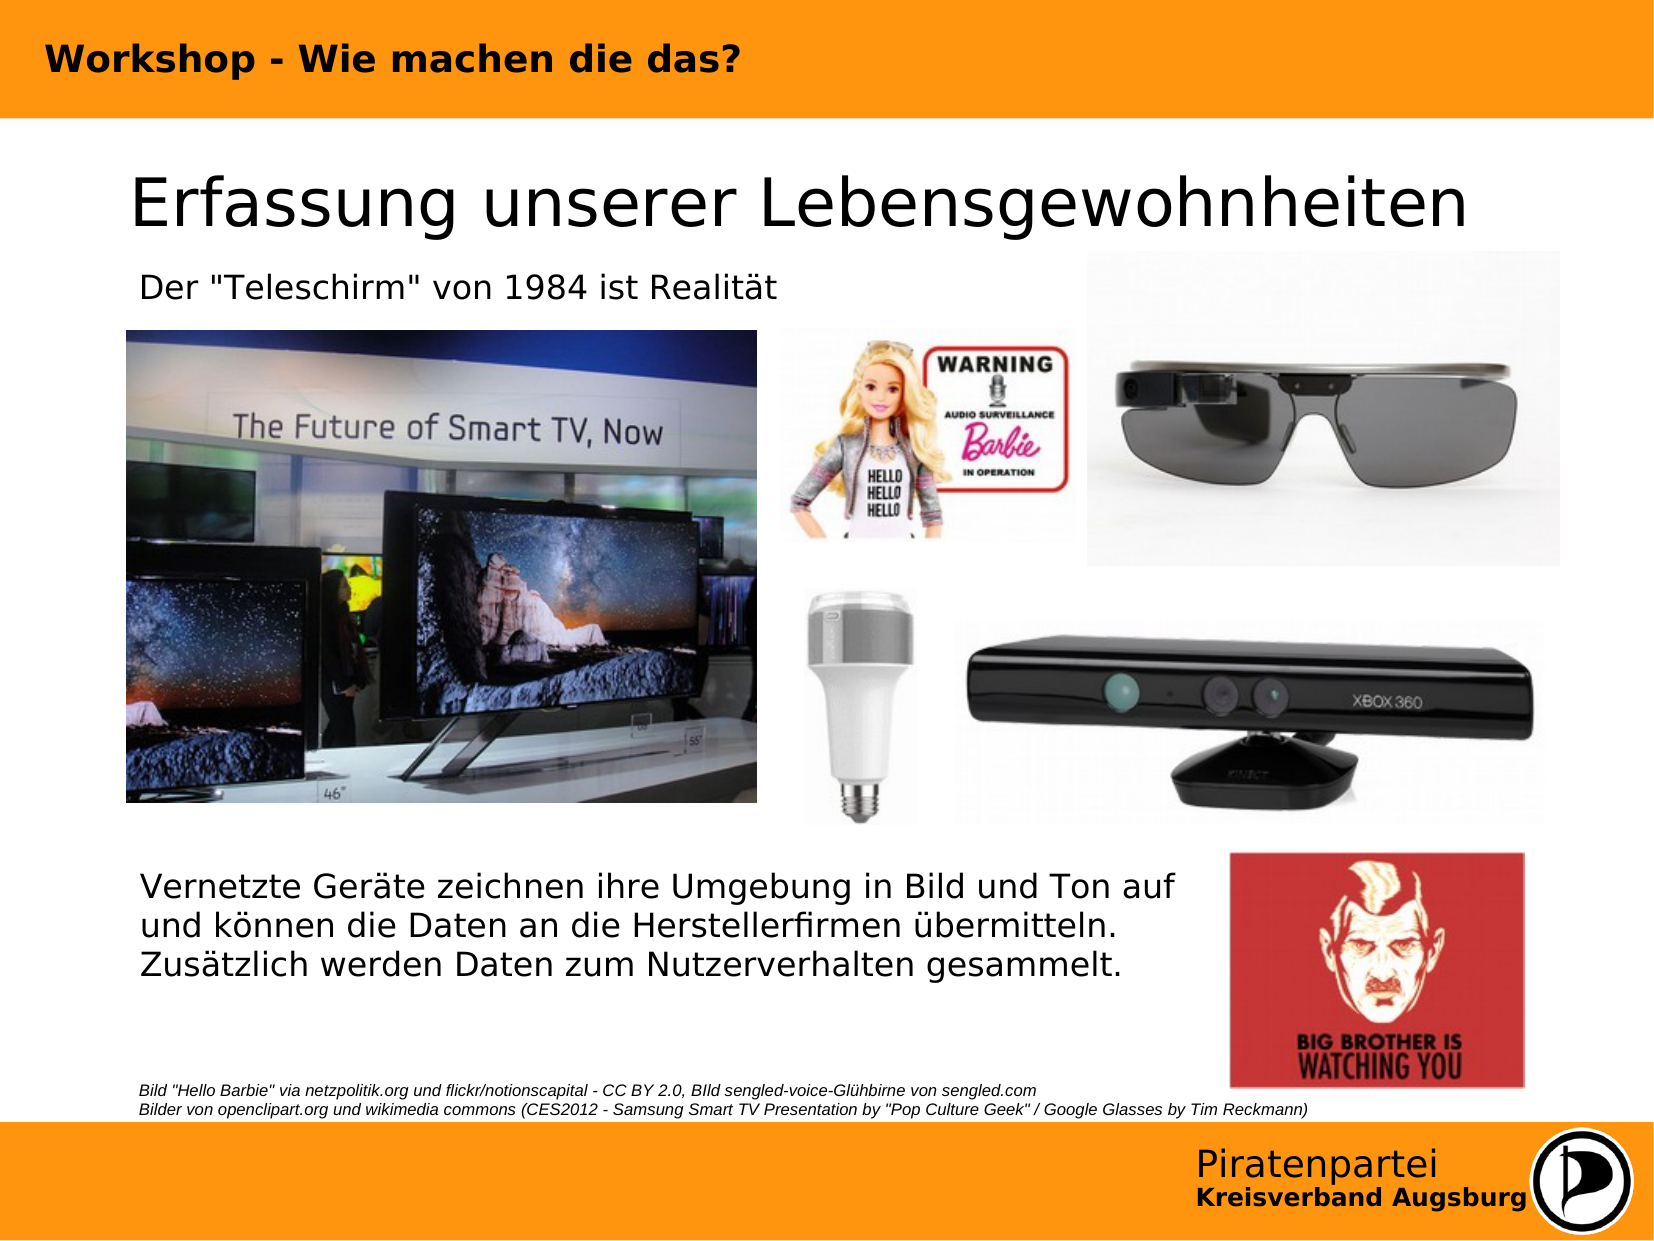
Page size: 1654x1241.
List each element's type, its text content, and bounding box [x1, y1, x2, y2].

picture [780, 328, 1076, 542]
text_box Bild "Hello Barbie" via netzpolitik.org und flickr/notionscapital - CC BY 2.0, BIld sengled-voice-Glühbirne von sengled.com Bilder von openclipart.org und wikimedia commons (CES2012 - Samsung Smart TV Presentation by "Pop Culture Geek" / Google Glasses by Tim Reckmann) [124, 1073, 1599, 1127]
picture [1529, 1127, 1634, 1235]
picture [955, 619, 1546, 824]
picture [804, 588, 917, 825]
text_box Erfassung unserer Lebensgewohnheiten [115, 155, 1560, 248]
text_box Workshop - Wie machen die das? [29, 29, 1329, 88]
picture [1087, 251, 1560, 567]
text_box Der "Teleschirm" von 1984 ist Realität [123, 259, 1087, 318]
picture [126, 330, 757, 803]
picture [1229, 852, 1525, 1089]
text_box Vernetzte Geräte zeichnen ihre Umgebung in Bild und Ton auf und können die Daten an die Herstellerfirmen übermitteln. Zusätzlich werden Daten zum Nutzerverhalten gesammelt. [125, 859, 1206, 962]
